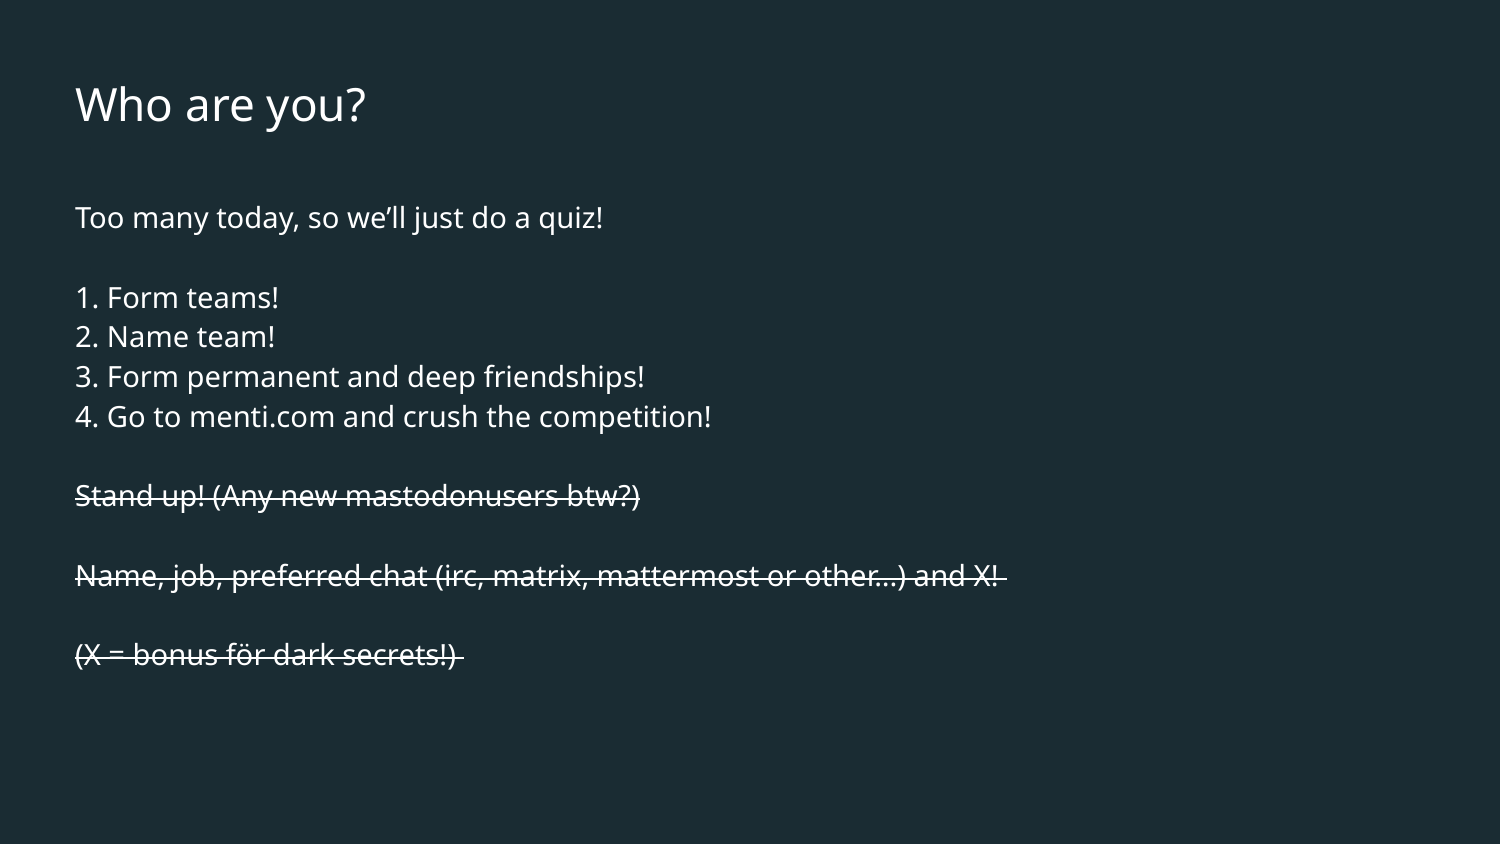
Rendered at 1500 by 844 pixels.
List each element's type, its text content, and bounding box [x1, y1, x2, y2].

list Too many today, so we’ll just do a quiz! 1. Form teams! 2. Name team! 3. Form permanent and deep friendships! 4. Go to menti.com and crush the competition! Stand up! (Any new mastodonusers btw?) Name, job, preferred chat (irc, matrix, mattermost or other...) and X! (X = bonus för dark secrets!) [75, 197, 1425, 687]
title Who are you? [75, 33, 1425, 175]
